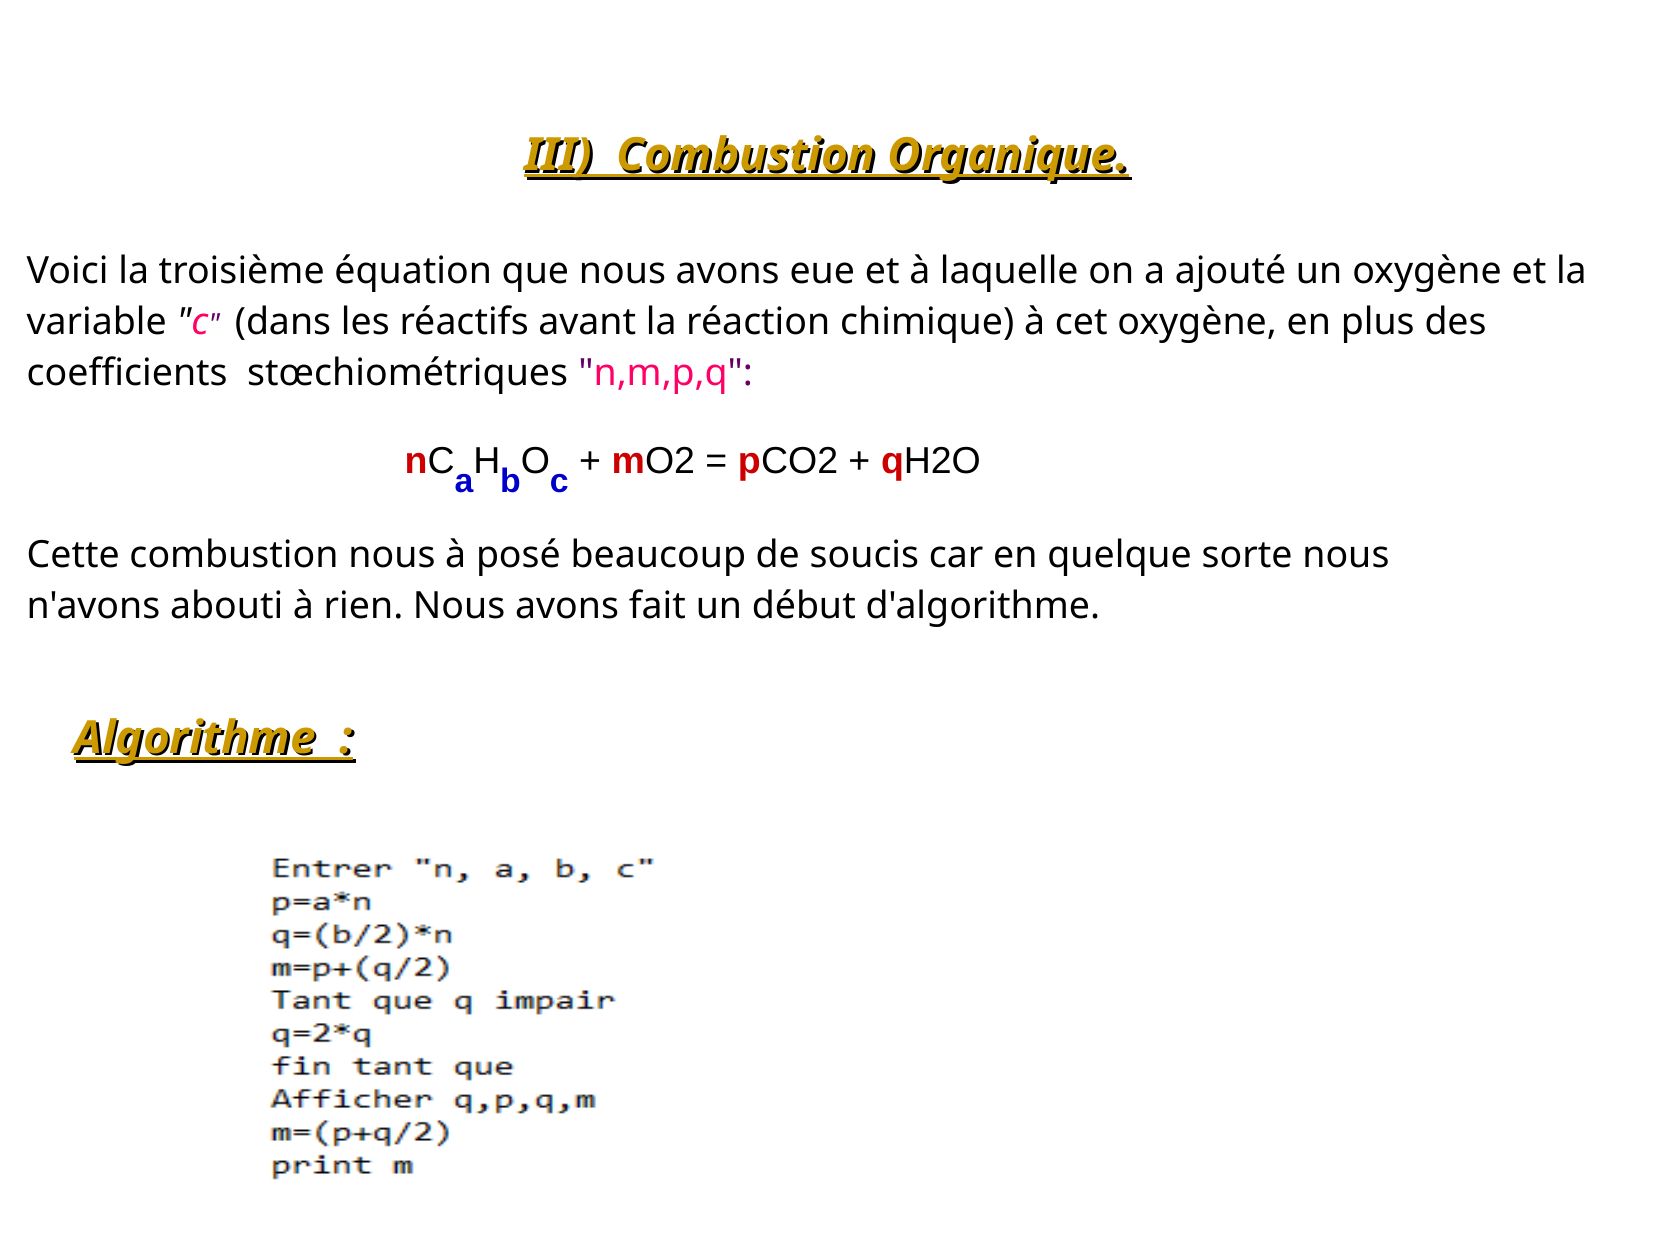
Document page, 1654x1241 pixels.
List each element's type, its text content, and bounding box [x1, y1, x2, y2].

title III) Combustion Organique. [82, 49, 1571, 236]
picture [259, 850, 786, 1205]
text_box Voici la troisième équation que nous avons eue et à laquelle on a ajouté un oxygène et la variable "c" (dans les réactifs avant la réaction chimique) à cet oxygène, en plus des coefficients stœchiométriques "n,m,p,q": [11, 236, 1607, 451]
text_box Algorithme : [59, 696, 473, 776]
text_box Cette combustion nous à posé beaucoup de soucis car en quelque sorte nous n'avons abouti à rien. Nous avons fait un début d'algorithme. [11, 519, 1548, 640]
text_box nCaHbOc + mO2 = pCO2 + qH2O [389, 413, 1134, 513]
